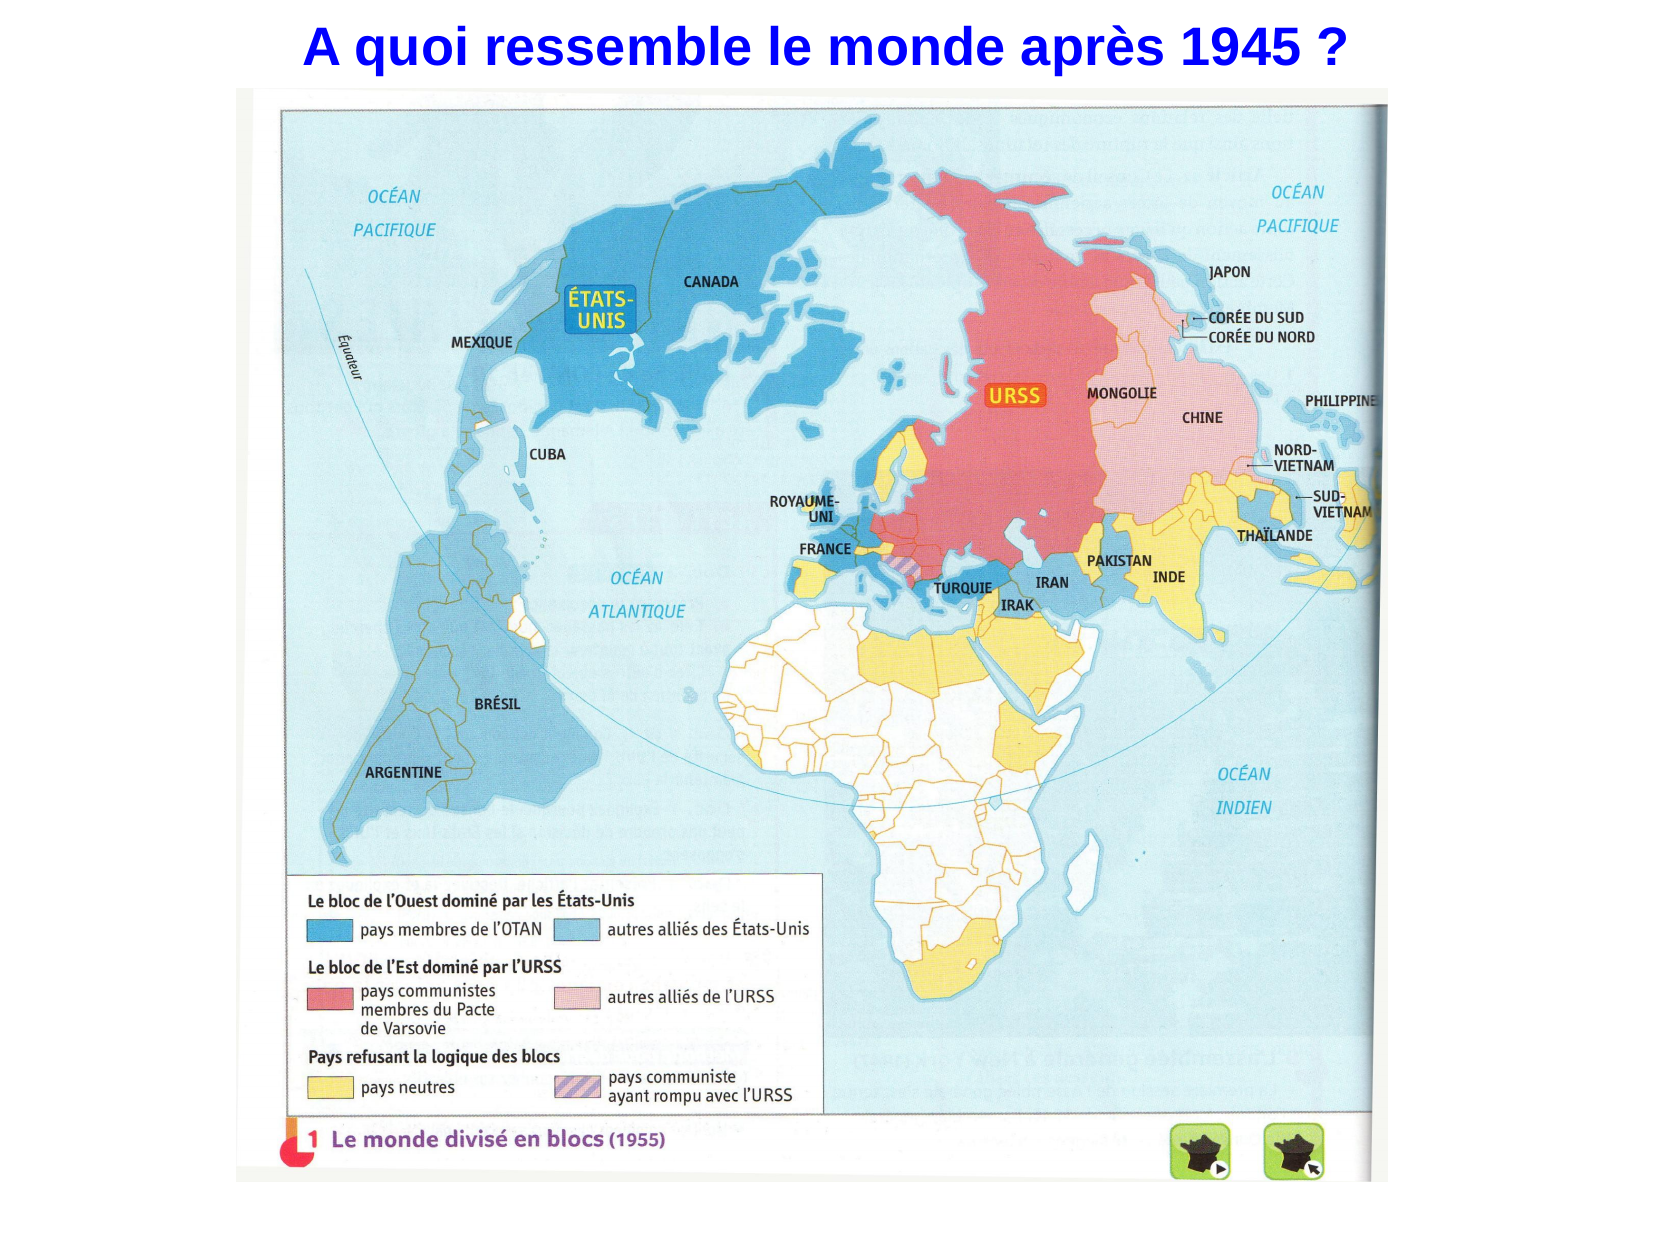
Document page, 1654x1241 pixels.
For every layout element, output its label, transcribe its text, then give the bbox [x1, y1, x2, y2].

text_box A quoi ressemble le monde après 1945 ? [118, 8, 1536, 148]
picture [236, 148, 1388, 1182]
